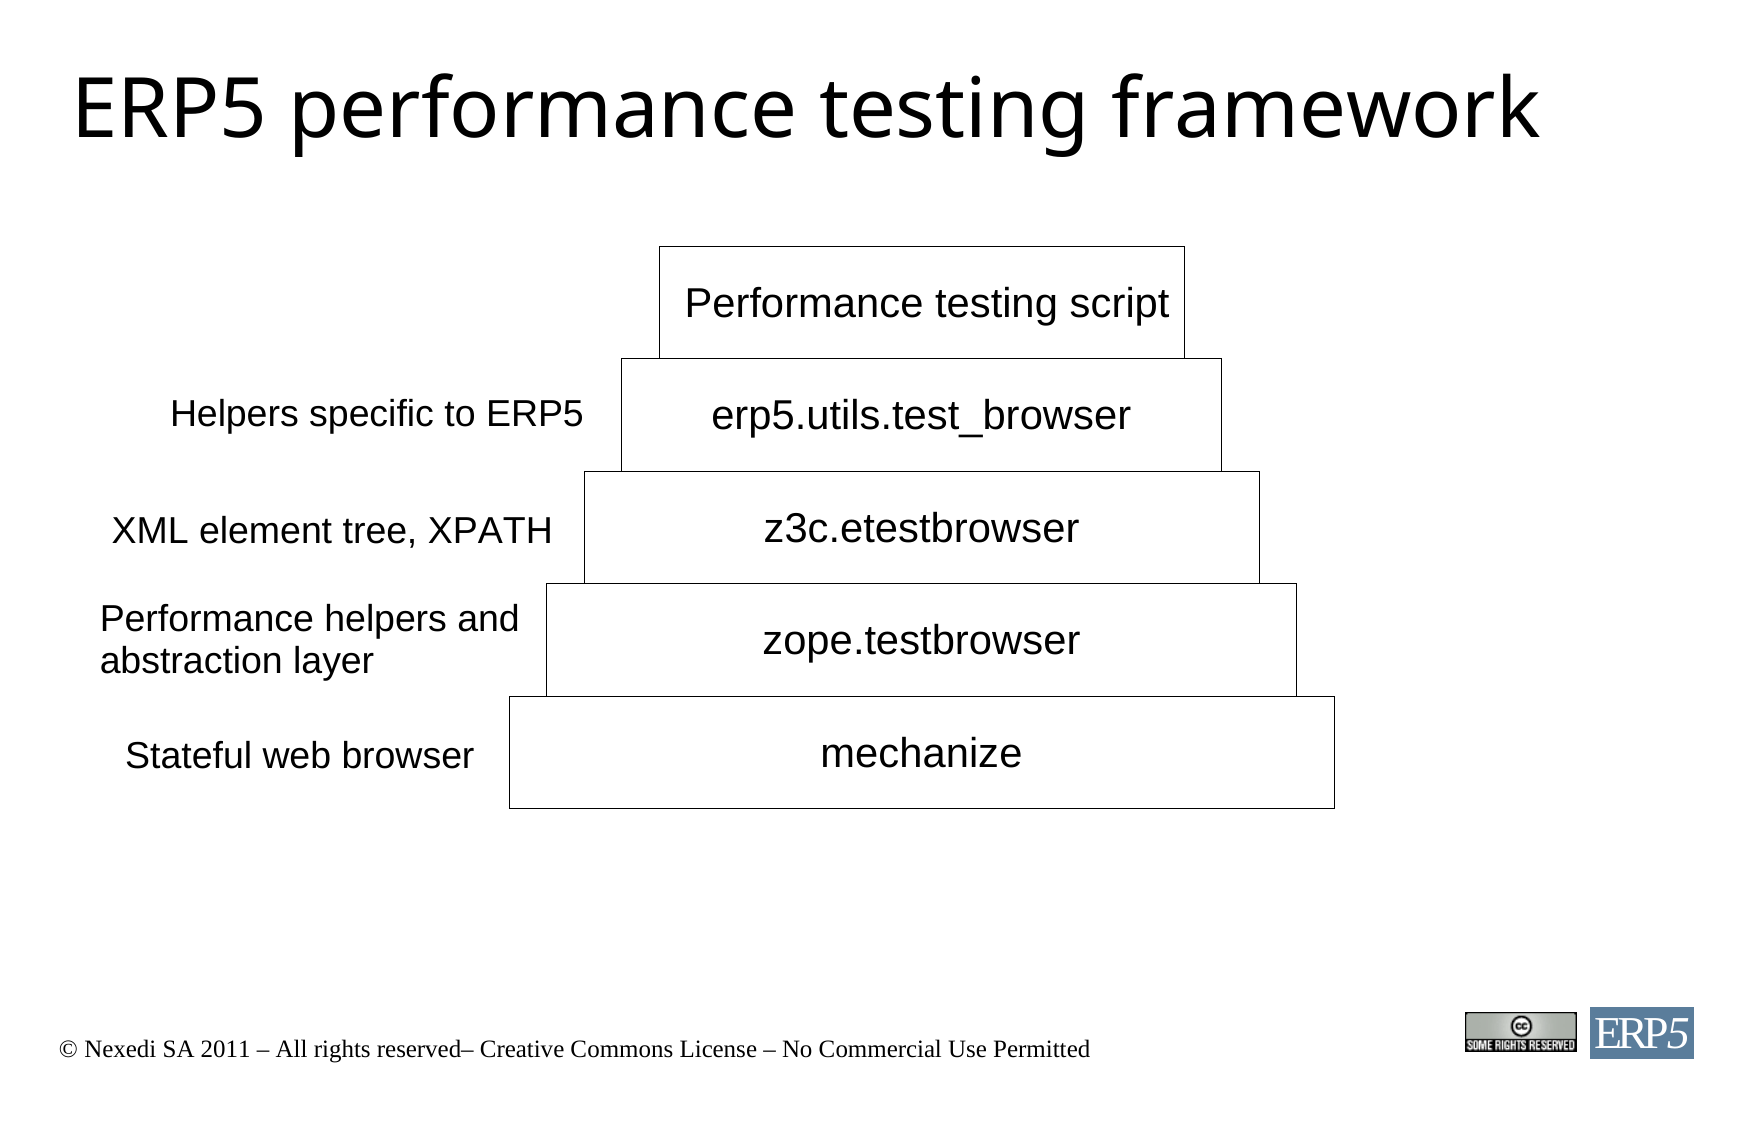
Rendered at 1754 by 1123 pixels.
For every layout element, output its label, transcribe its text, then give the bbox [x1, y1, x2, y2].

text_box Performance testing script [659, 246, 1185, 358]
picture [1465, 1012, 1577, 1052]
text_box Performance helpers and abstraction layer [99, 597, 543, 682]
text_box Stateful web browser [125, 734, 510, 777]
text_box erp5.utils.test_browser [621, 358, 1222, 471]
text_box XML element tree, XPATH [111, 509, 585, 552]
text_box zope.testbrowser [546, 583, 1297, 696]
text_box z3c.etestbrowser [584, 471, 1260, 584]
text_box mechanize [509, 696, 1335, 809]
title ERP5 performance testing framework [71, 56, 1707, 154]
text_box Helpers specific to ERP5 [169, 392, 622, 435]
